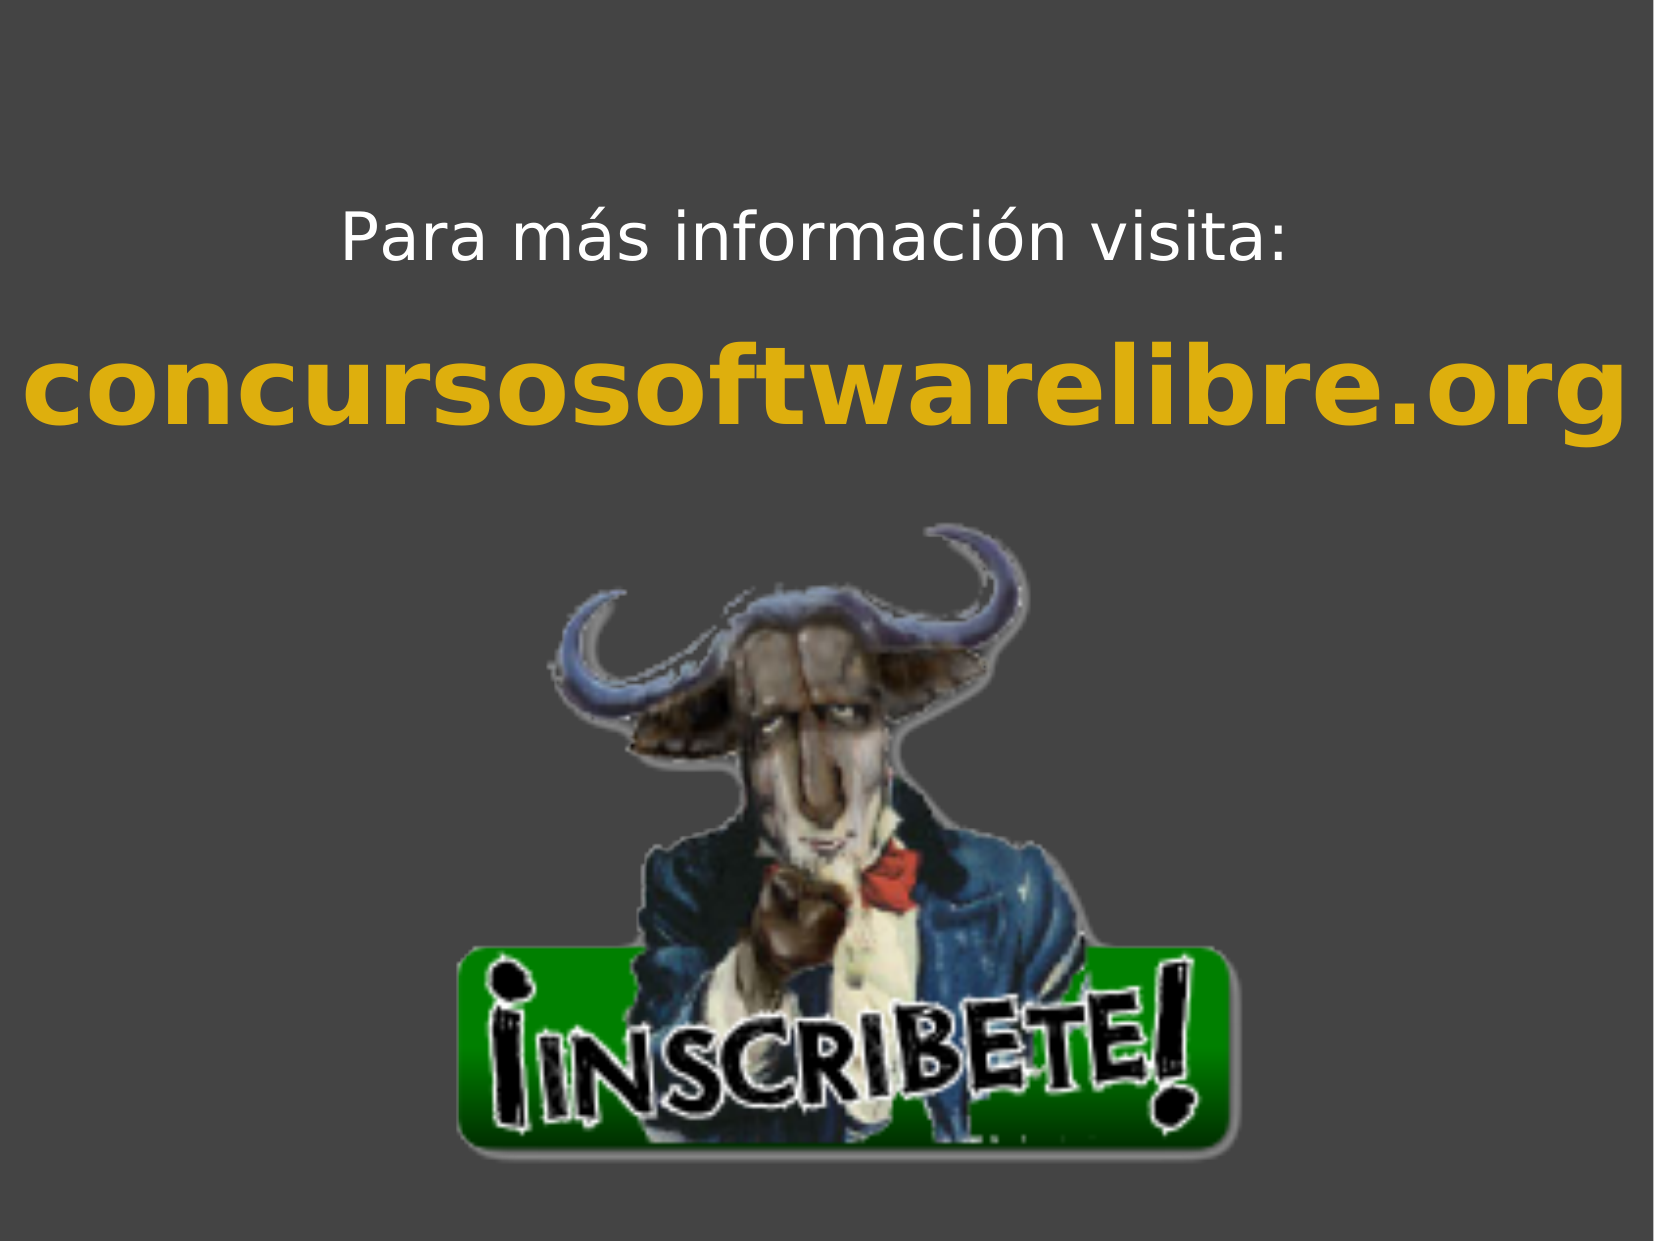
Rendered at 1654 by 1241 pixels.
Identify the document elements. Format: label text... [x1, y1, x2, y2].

picture [0, 491, 1654, 1241]
text_box Para más información visita: [324, 190, 1307, 284]
picture [0, 0, 1654, 283]
title concursosoftwarelibre.org [0, 283, 1654, 491]
